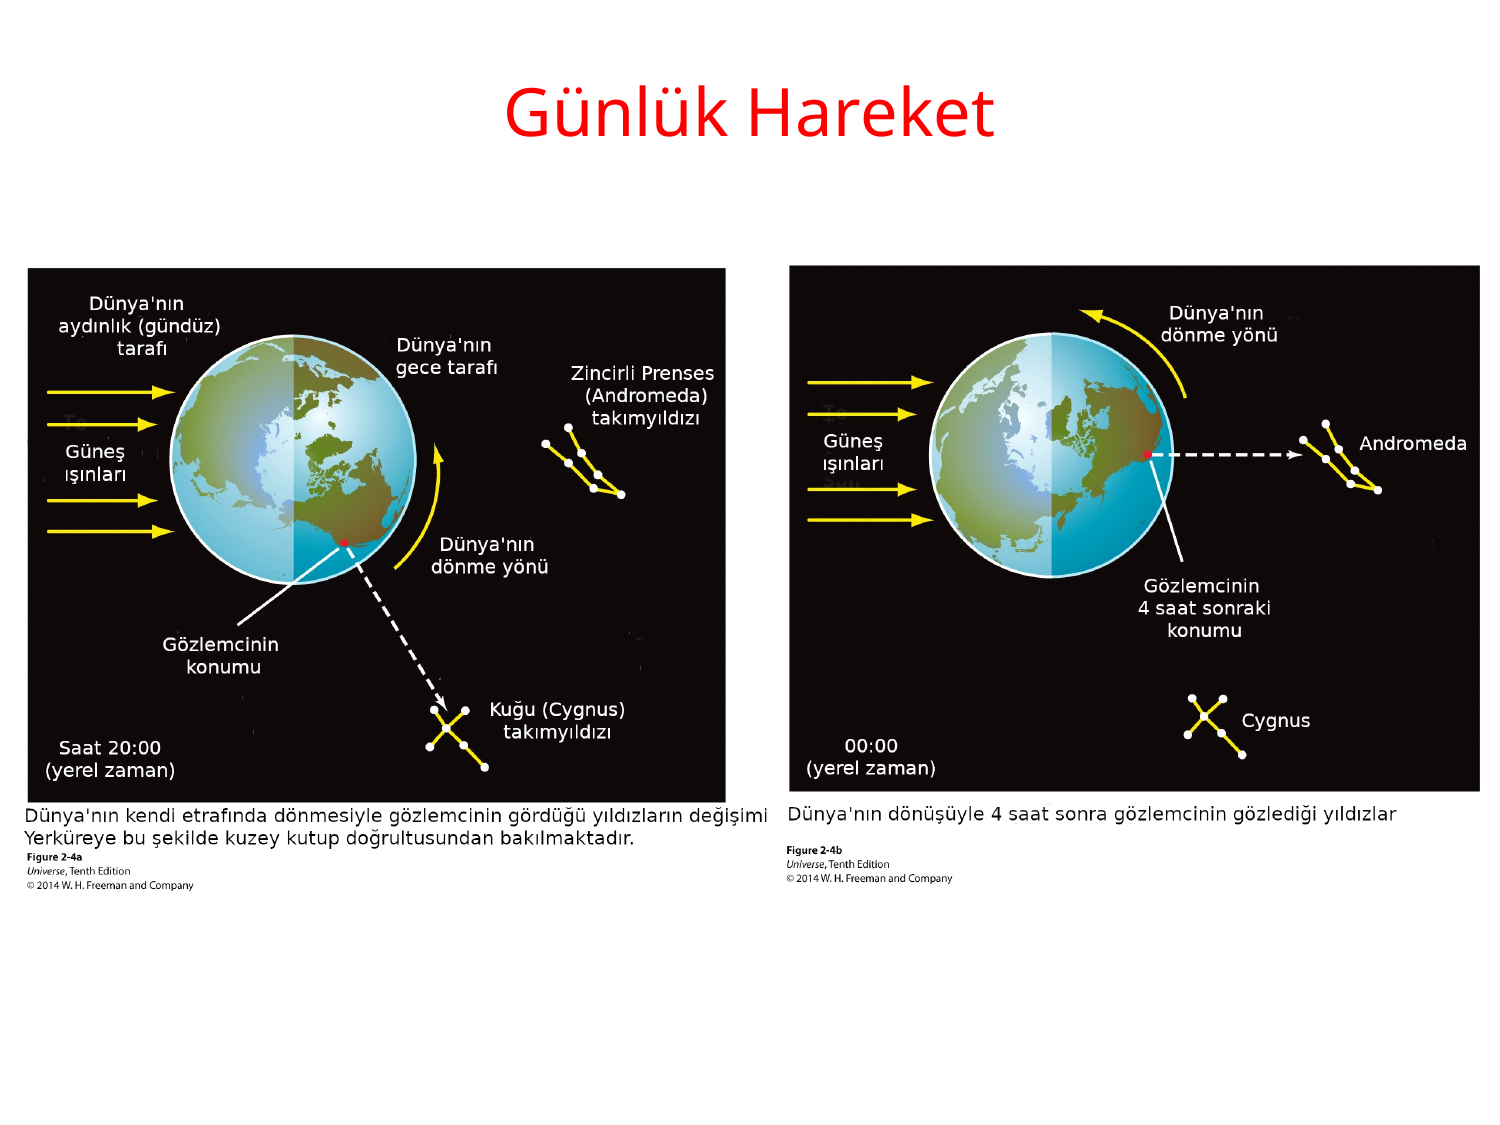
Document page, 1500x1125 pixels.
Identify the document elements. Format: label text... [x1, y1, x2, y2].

title Günlük Hareket [75, 15, 1426, 204]
picture [9, 257, 1494, 898]
